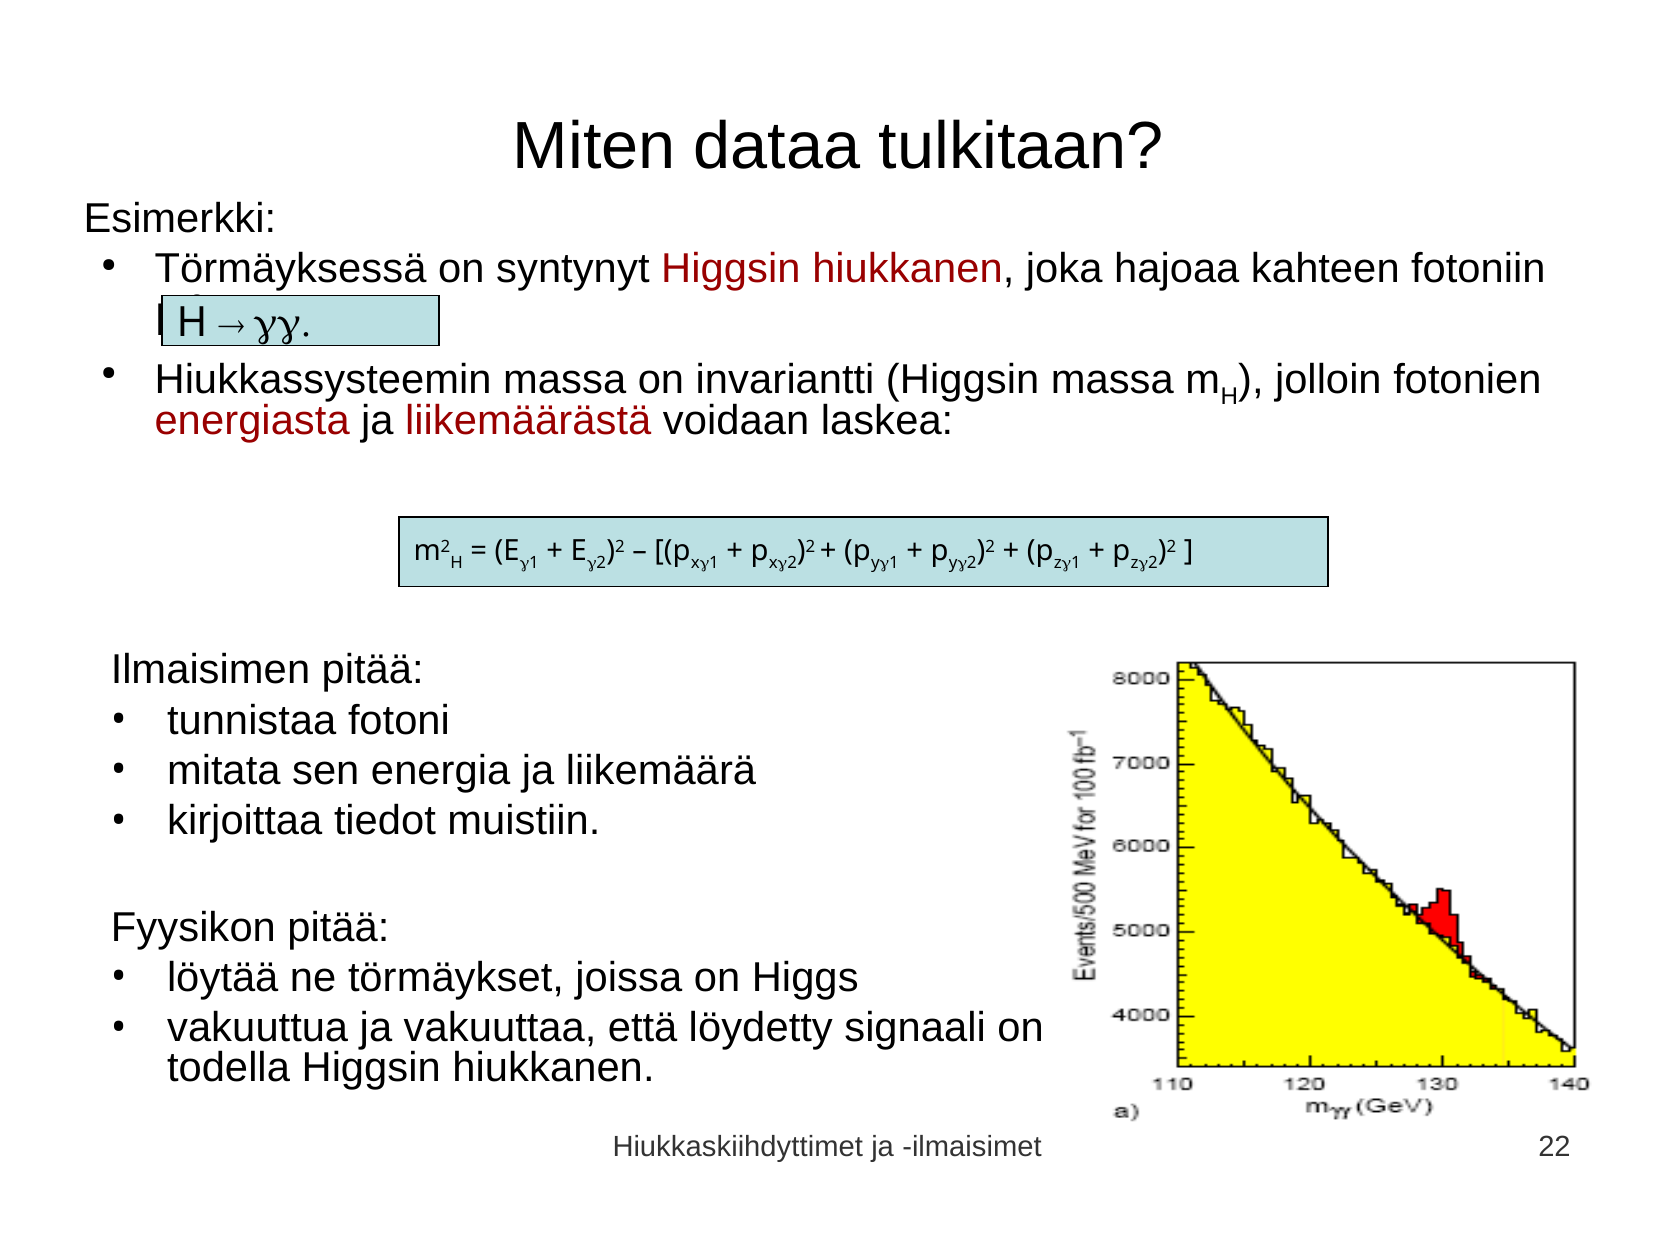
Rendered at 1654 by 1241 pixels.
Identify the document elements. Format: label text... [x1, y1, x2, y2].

title Miten dataa tulkitaan? [82, 82, 1571, 192]
text_box m2H = (E1 + E2)2 – [(px1 + px2)2 + (py1 + py2)2 + (pz1 + pz2)2 ] [398, 516, 1329, 587]
text_box Ilmaisimen pitää: tunnistaa fotoni mitata sen energia ja liikemäärä kirjoittaa tiedot muistiin. Fyysikon pitää: löytää ne törmäykset, joissa on Higgs vakuuttua ja vakuuttaa, että löydetty signaali on todella Higgsin hiukkanen. [96, 644, 1119, 1083]
text_box H   [161, 295, 439, 346]
list Esimerkki: Törmäyksessä on syntynyt Higgsin hiukkanen, joka hajoaa kahteen fotoniin H0   Hiukkassysteemin massa on invariantti (Higgsin massa mH), jolloin fotonien energiasta ja liikemäärästä voidaan laskea: [68, 192, 1580, 632]
picture [974, 638, 1625, 1130]
